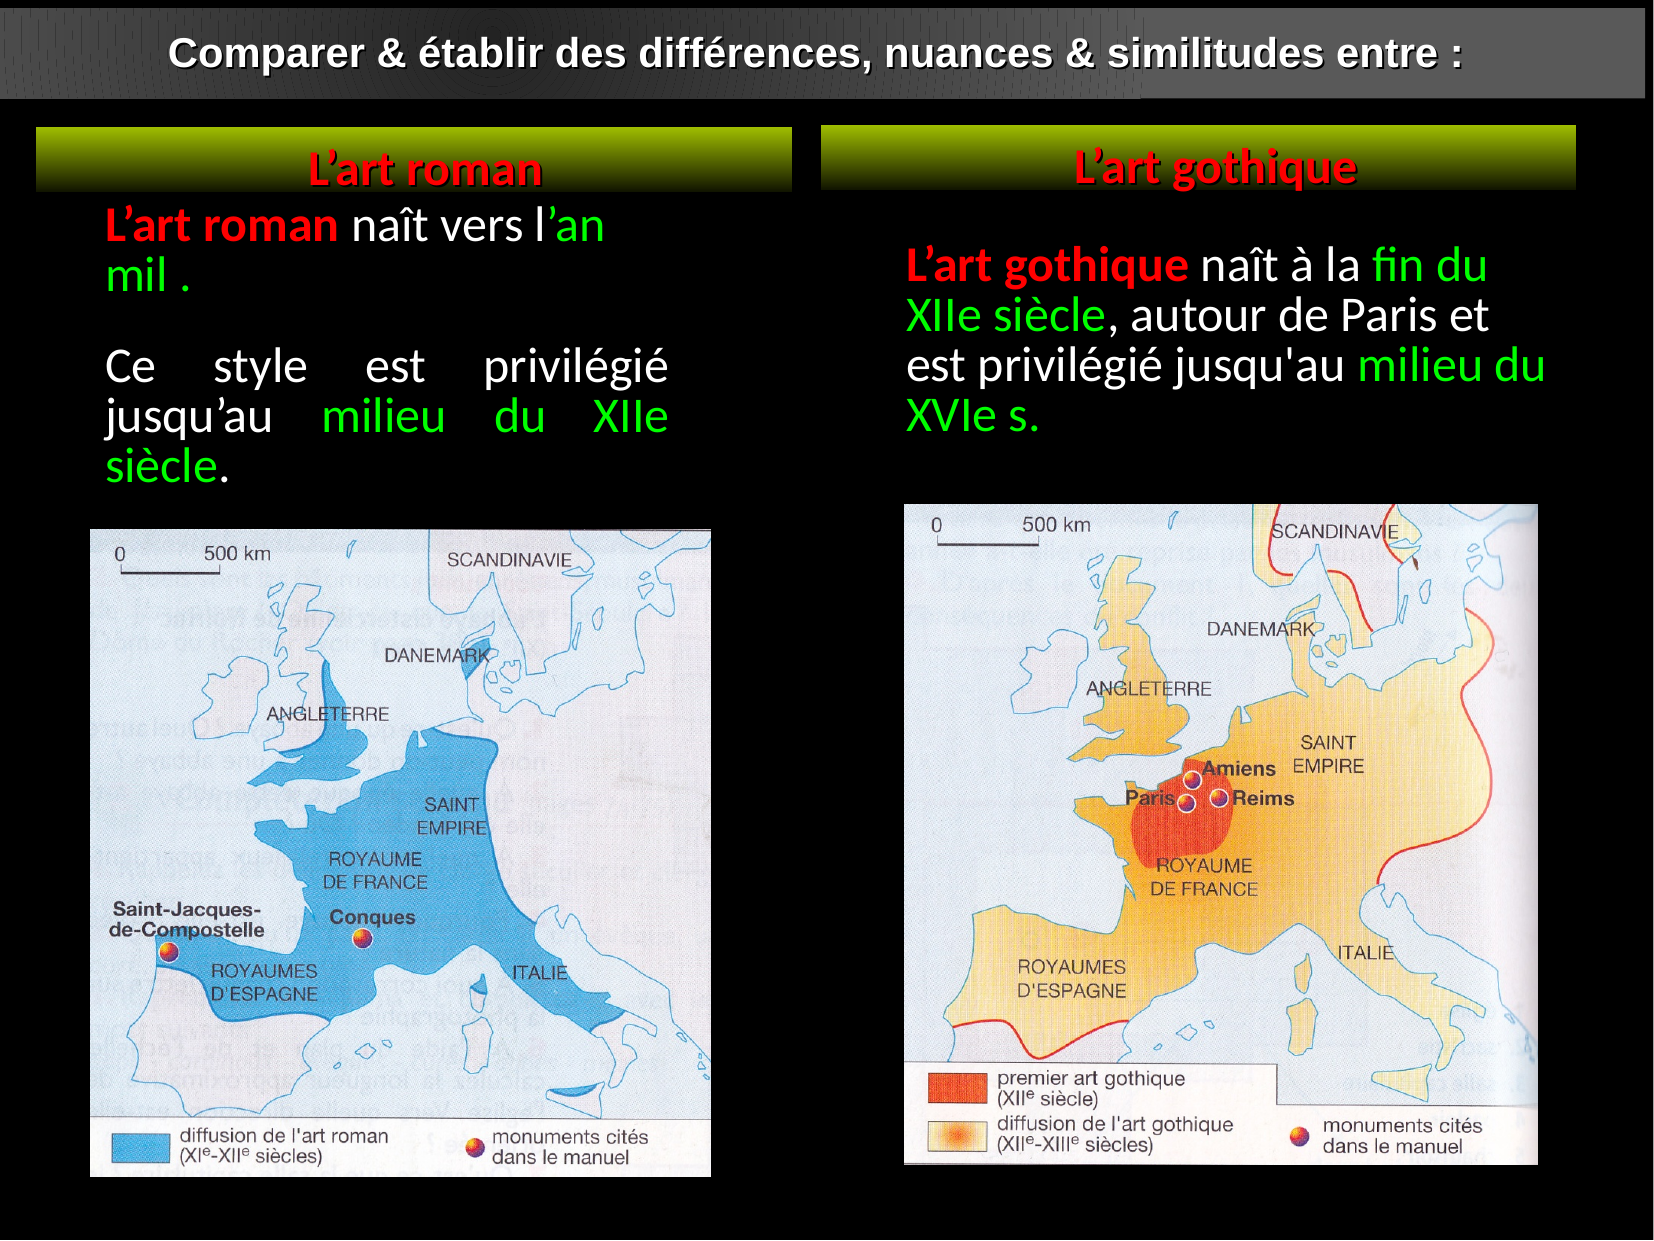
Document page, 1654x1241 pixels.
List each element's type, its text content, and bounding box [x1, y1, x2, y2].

text_box L’art roman naît vers l’an mil . [90, 198, 685, 280]
text_box Comparer & établir des différences, nuances & similitudes entre : [0, 8, 1646, 99]
text_box L’art roman [30, 121, 798, 198]
picture [90, 529, 711, 1177]
text_box Ce style est privilégié jusqu’au milieu du XIIe siècle. [90, 337, 685, 515]
picture [904, 504, 1538, 1165]
text_box L’art gothique [814, 119, 1583, 196]
text_box L’art gothique naît à la fin du XIIe siècle, autour de Paris et est privilégié jusqu'au milieu du XVIe s. [891, 236, 1576, 476]
